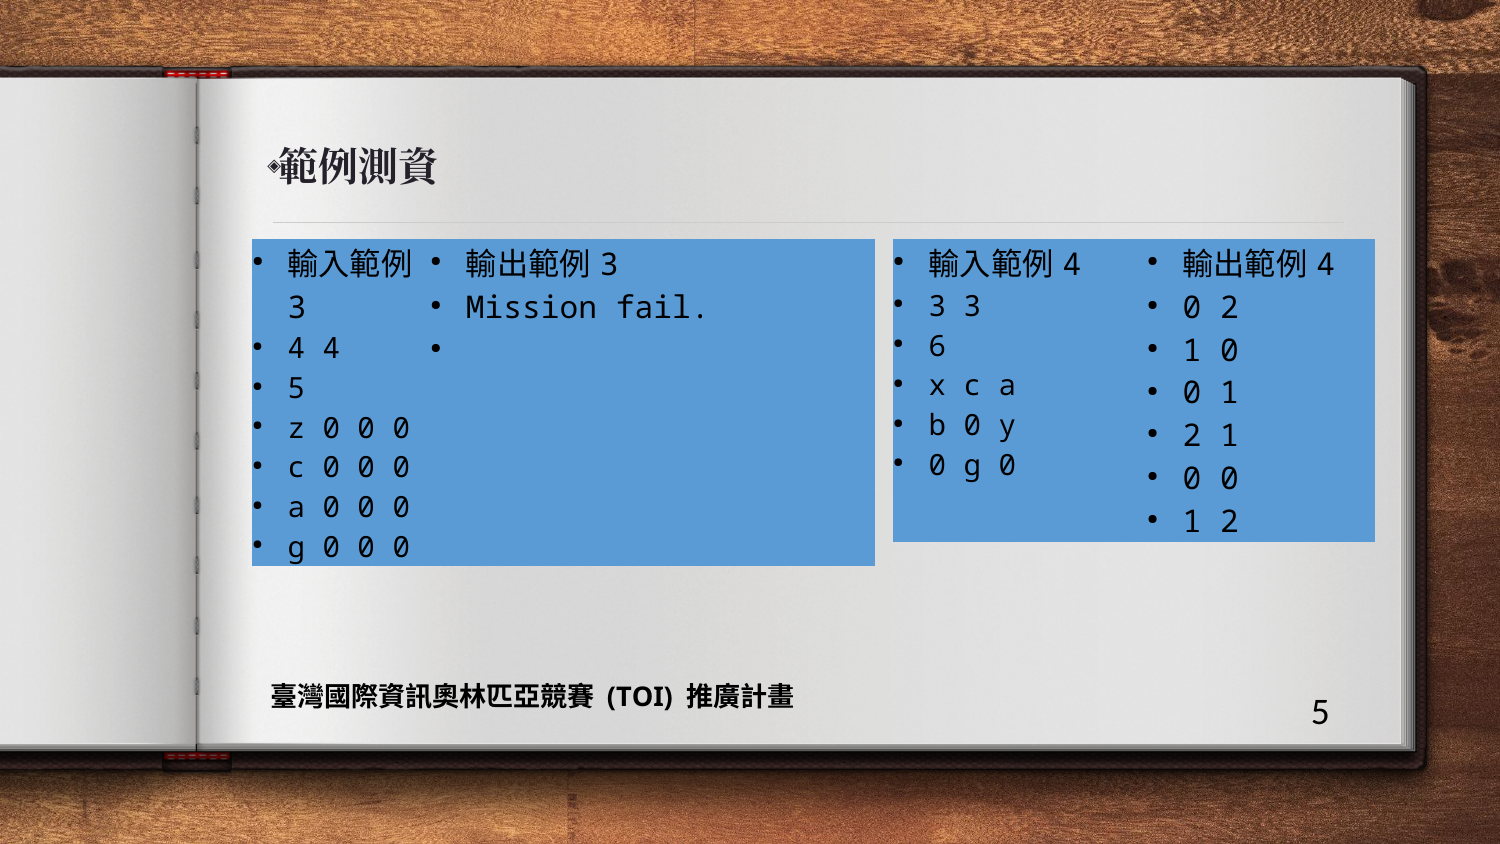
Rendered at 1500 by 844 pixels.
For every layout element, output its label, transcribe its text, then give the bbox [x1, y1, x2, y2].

table_header 輸入範例4 3 3 6 x c a b 0 y 0 g 0 [893, 239, 1147, 542]
table_header 輸入範例3 4 4 5 z 0 0 0 c 0 0 0 a 0 0 0 g 0 0 0 [252, 239, 430, 566]
text_box [1295, 672, 1386, 737]
table_header 輸出範例3 Mission fail. [430, 239, 875, 566]
table_header 輸出範例4 0 2 1 0 0 1 2 1 0 0 1 2 [1147, 239, 1375, 542]
list 範例測資 [252, 126, 1194, 205]
